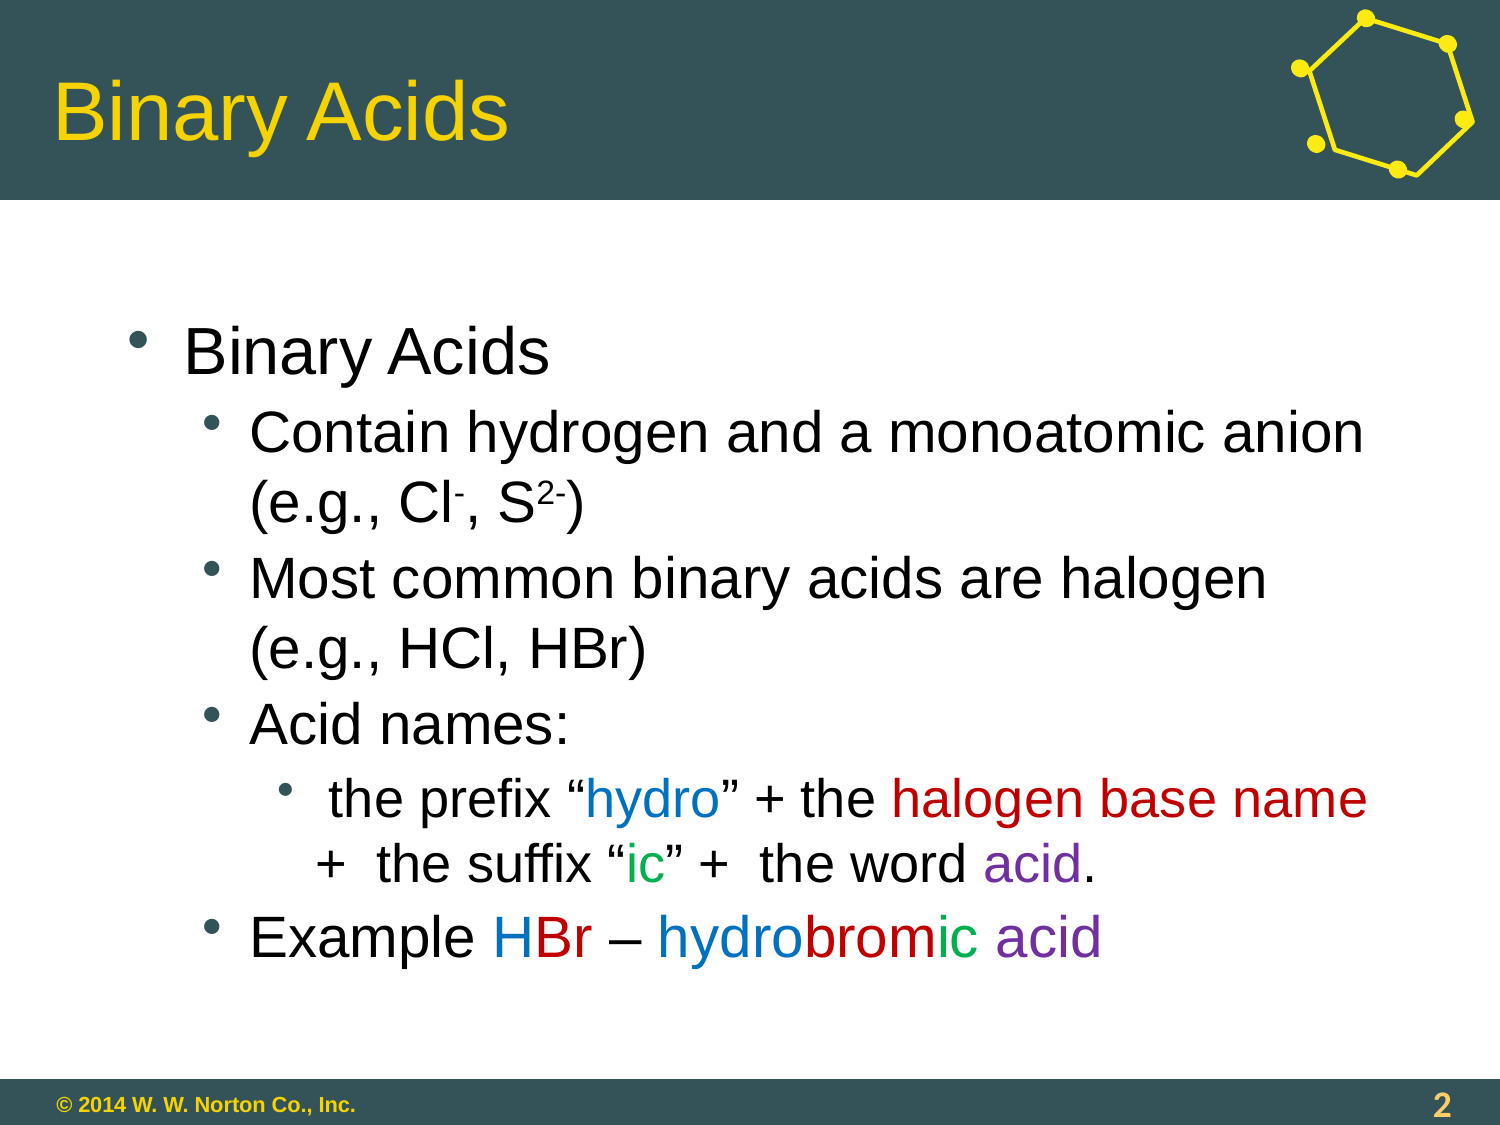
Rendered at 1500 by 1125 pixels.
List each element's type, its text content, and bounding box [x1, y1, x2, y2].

title Binary Acids [37, 19, 1118, 195]
slide_number <number> [1417, 1076, 1468, 1125]
list Binary Acids Contain hydrogen and a monoatomic anion (e.g., Cl-, S2-) Most common binary acids are halogen (e.g., HCl, HBr) Acid names: the prefix “hydro” + the halogen base name + the suffix “ic” + the word acid. Example HBr – hydrobromic acid [112, 300, 1413, 976]
